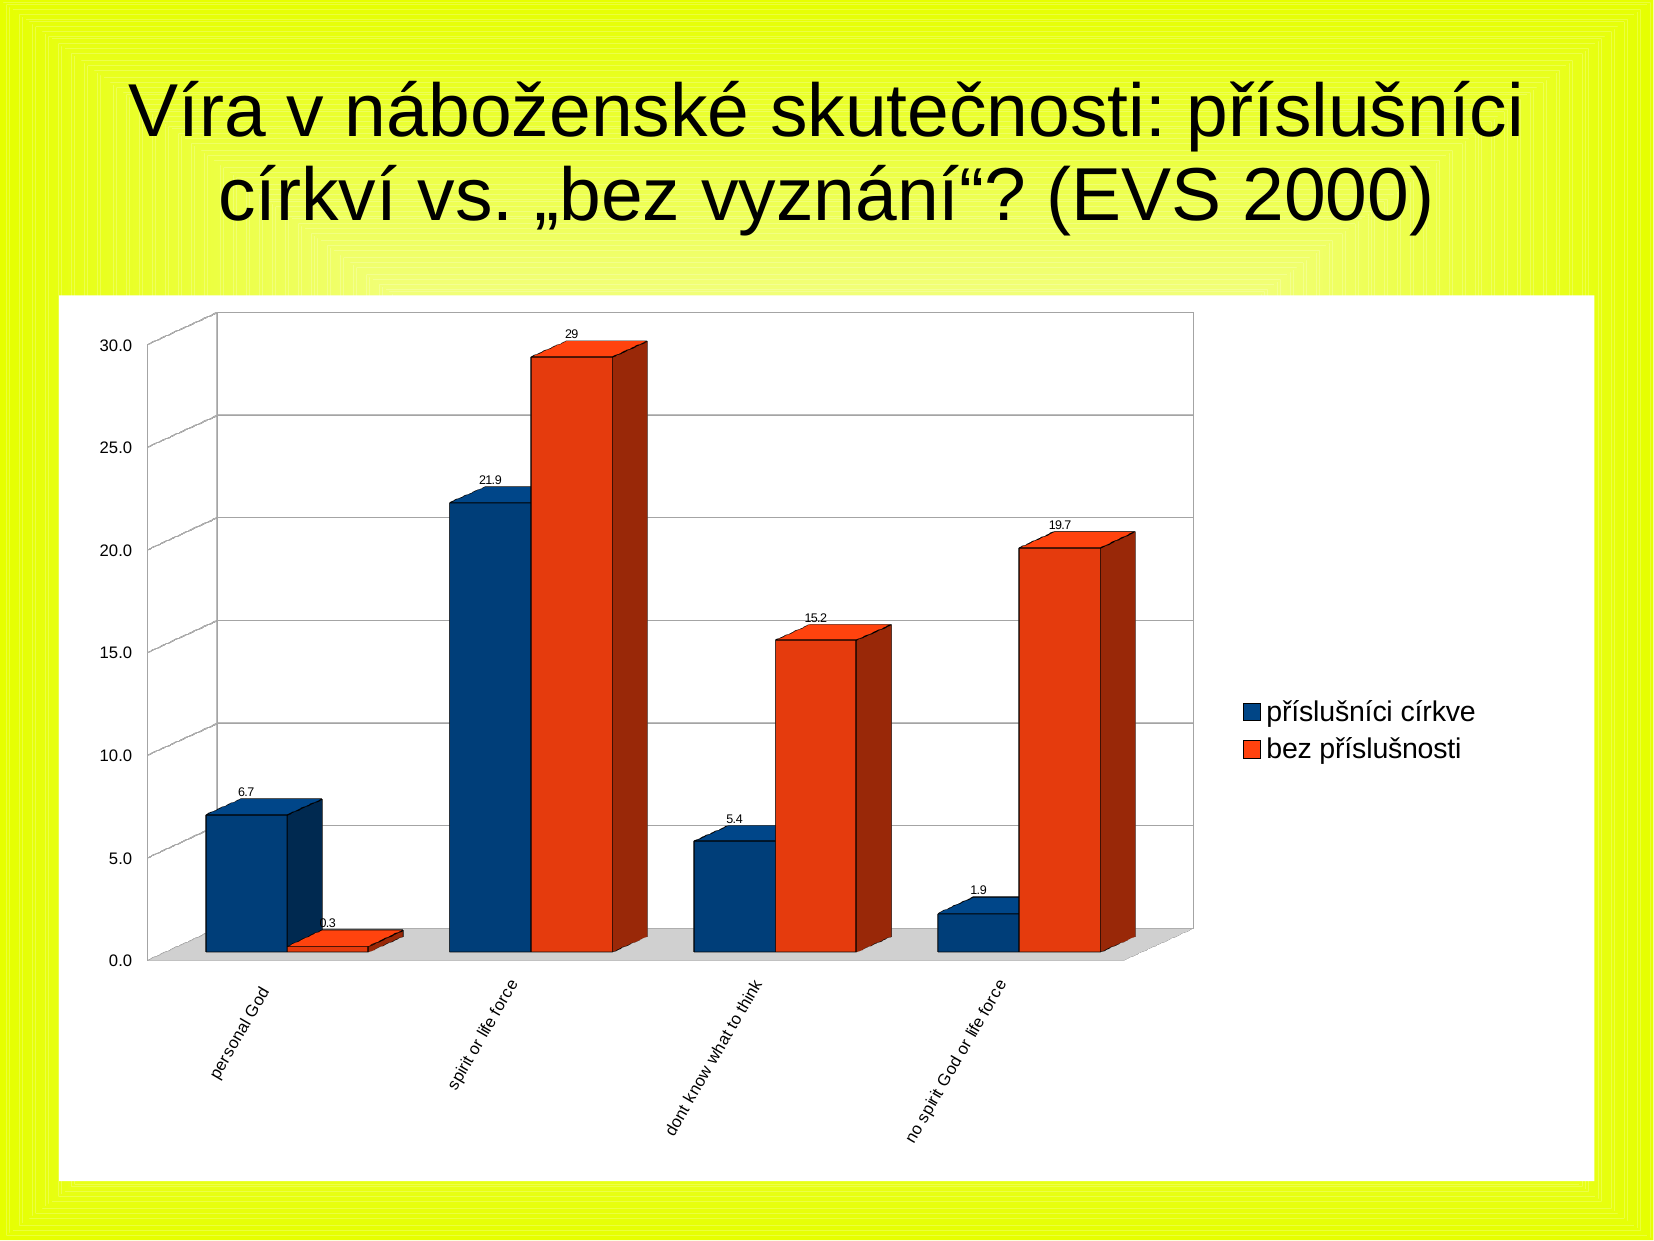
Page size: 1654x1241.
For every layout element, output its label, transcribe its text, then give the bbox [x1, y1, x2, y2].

chart [59, 295, 1595, 1182]
title Víra v náboženské skutečnosti: příslušníci církví vs. „bez vyznání“? (EVS 2000) [82, 56, 1571, 250]
